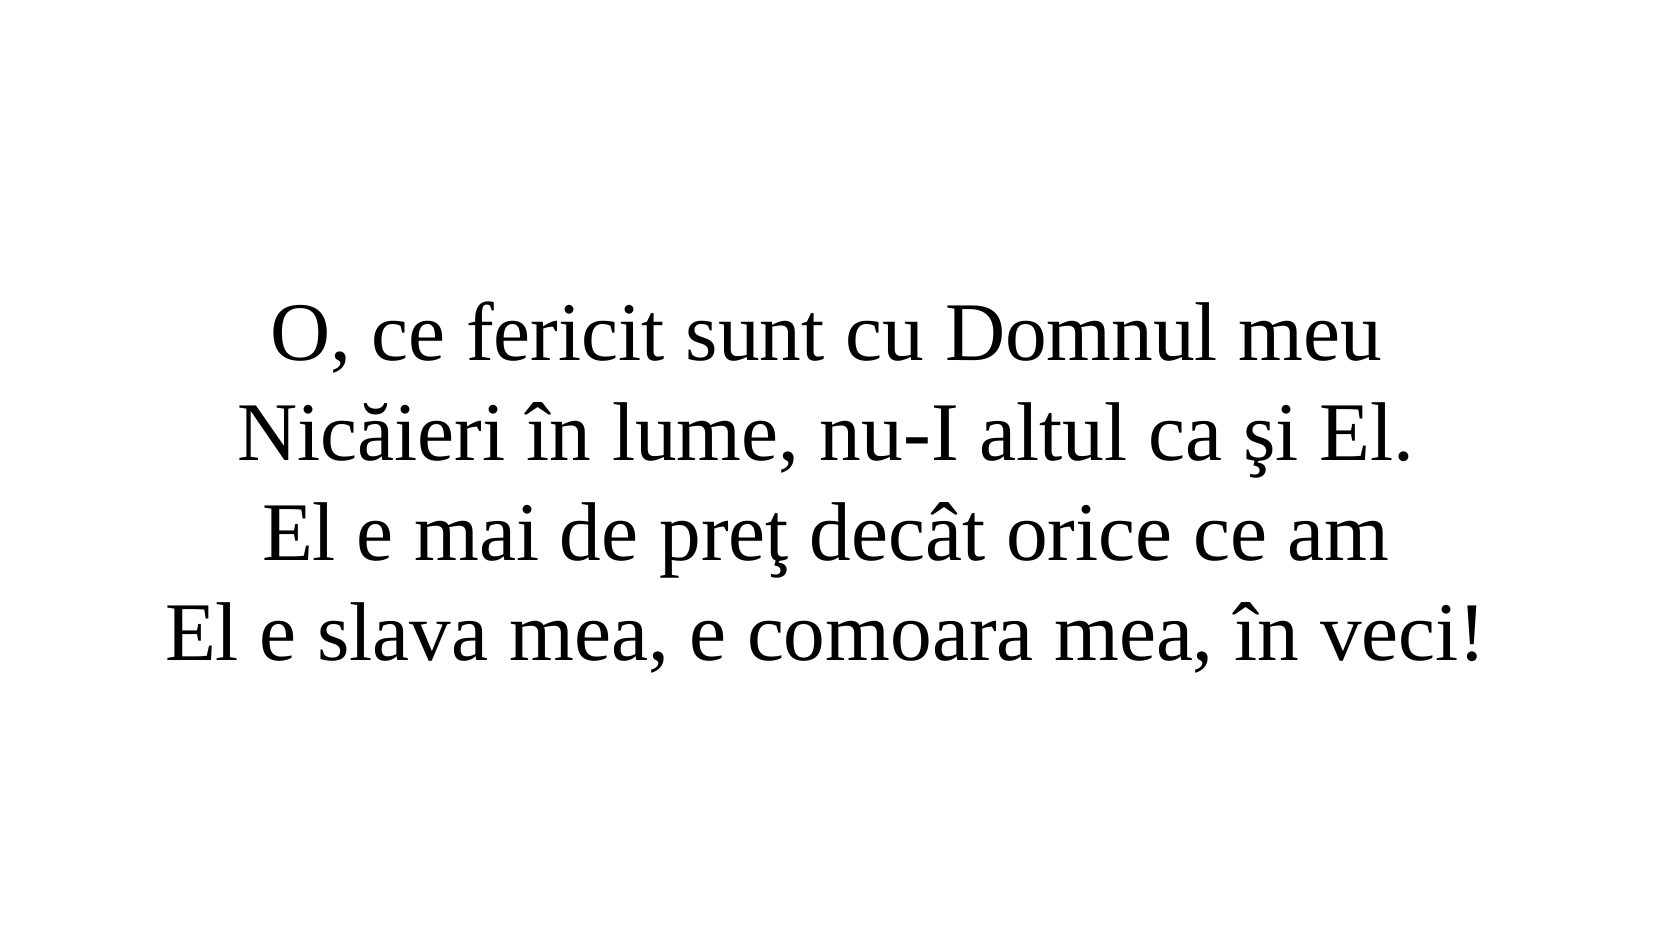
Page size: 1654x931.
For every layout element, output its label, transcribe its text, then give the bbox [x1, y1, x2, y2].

subtitle O, ce fericit sunt cu Domnul meu Nicăieri în lume, nu-I altul ca şi El. El e mai de preţ decât orice ce am El e slava mea, e comoara mea, în veci! [0, 269, 1654, 641]
